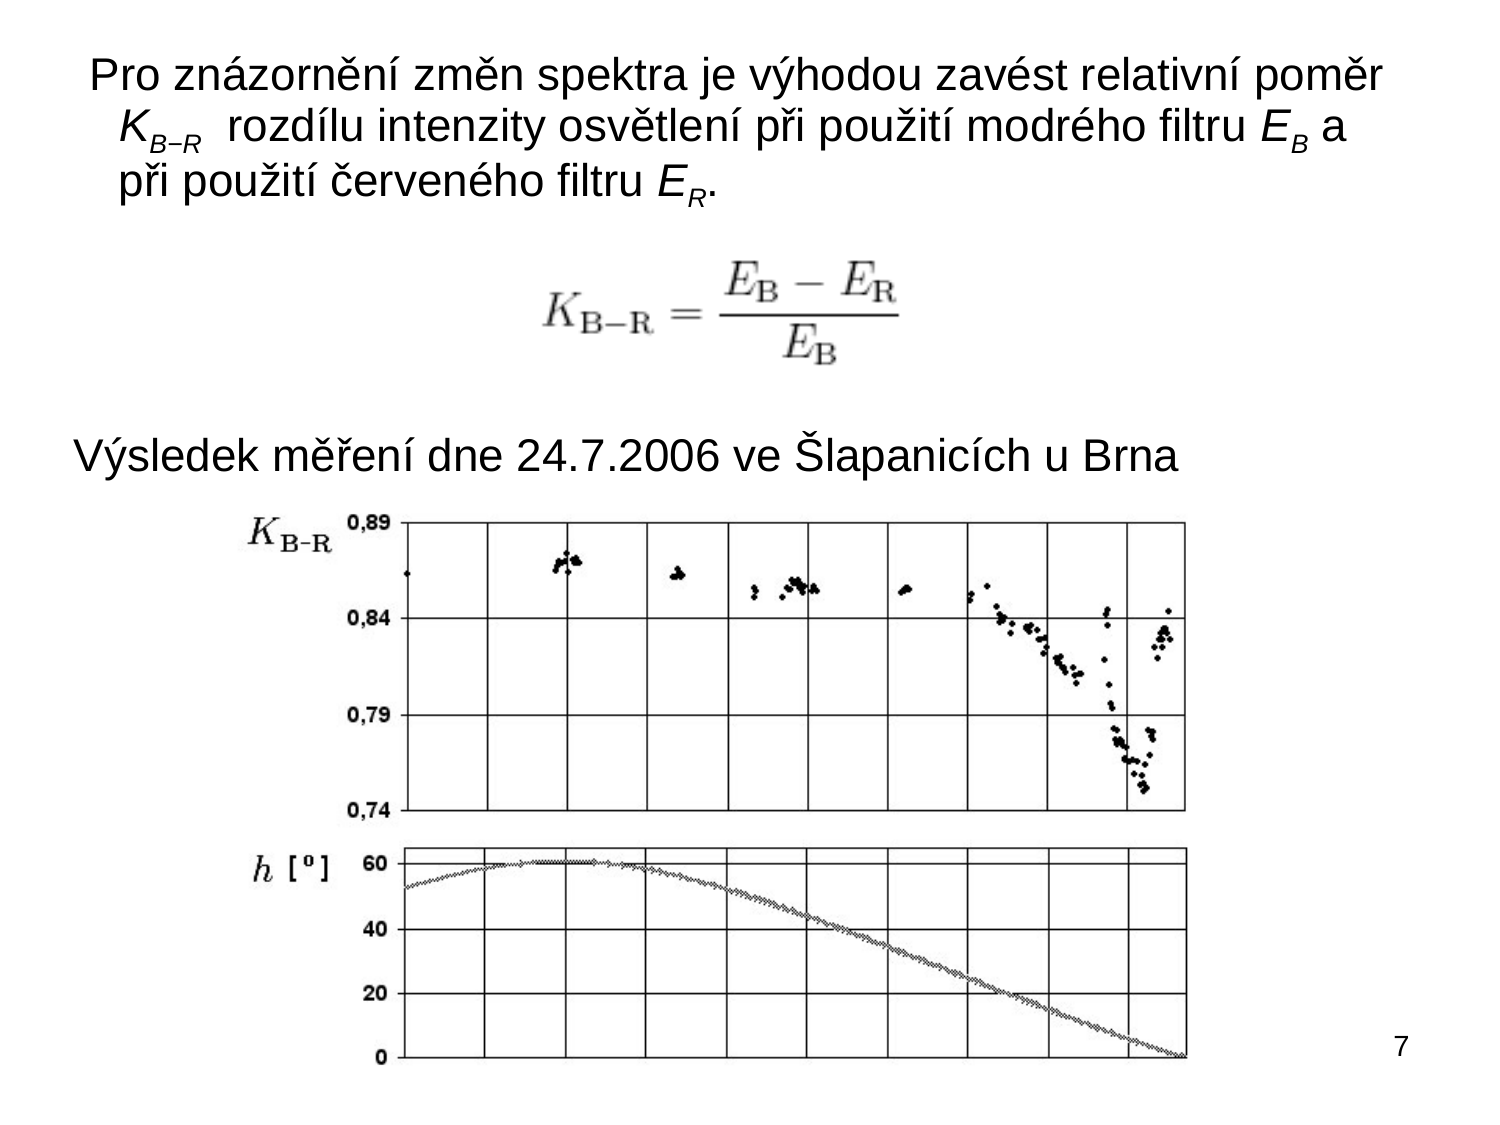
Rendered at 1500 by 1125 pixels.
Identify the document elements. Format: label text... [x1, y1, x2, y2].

picture [497, 228, 945, 384]
text_box Výsledek měření dne 24.7.2006 ve Šlapanicích u Brna [59, 426, 1270, 490]
text_box Pro znázornění změn spektra je výhodou zavést relativní poměr KB−R rozdílu intenzity osvětlení při použití modrého filtru EB a při použití červeného filtru ER. [75, 45, 1426, 207]
picture [237, 502, 1211, 1076]
